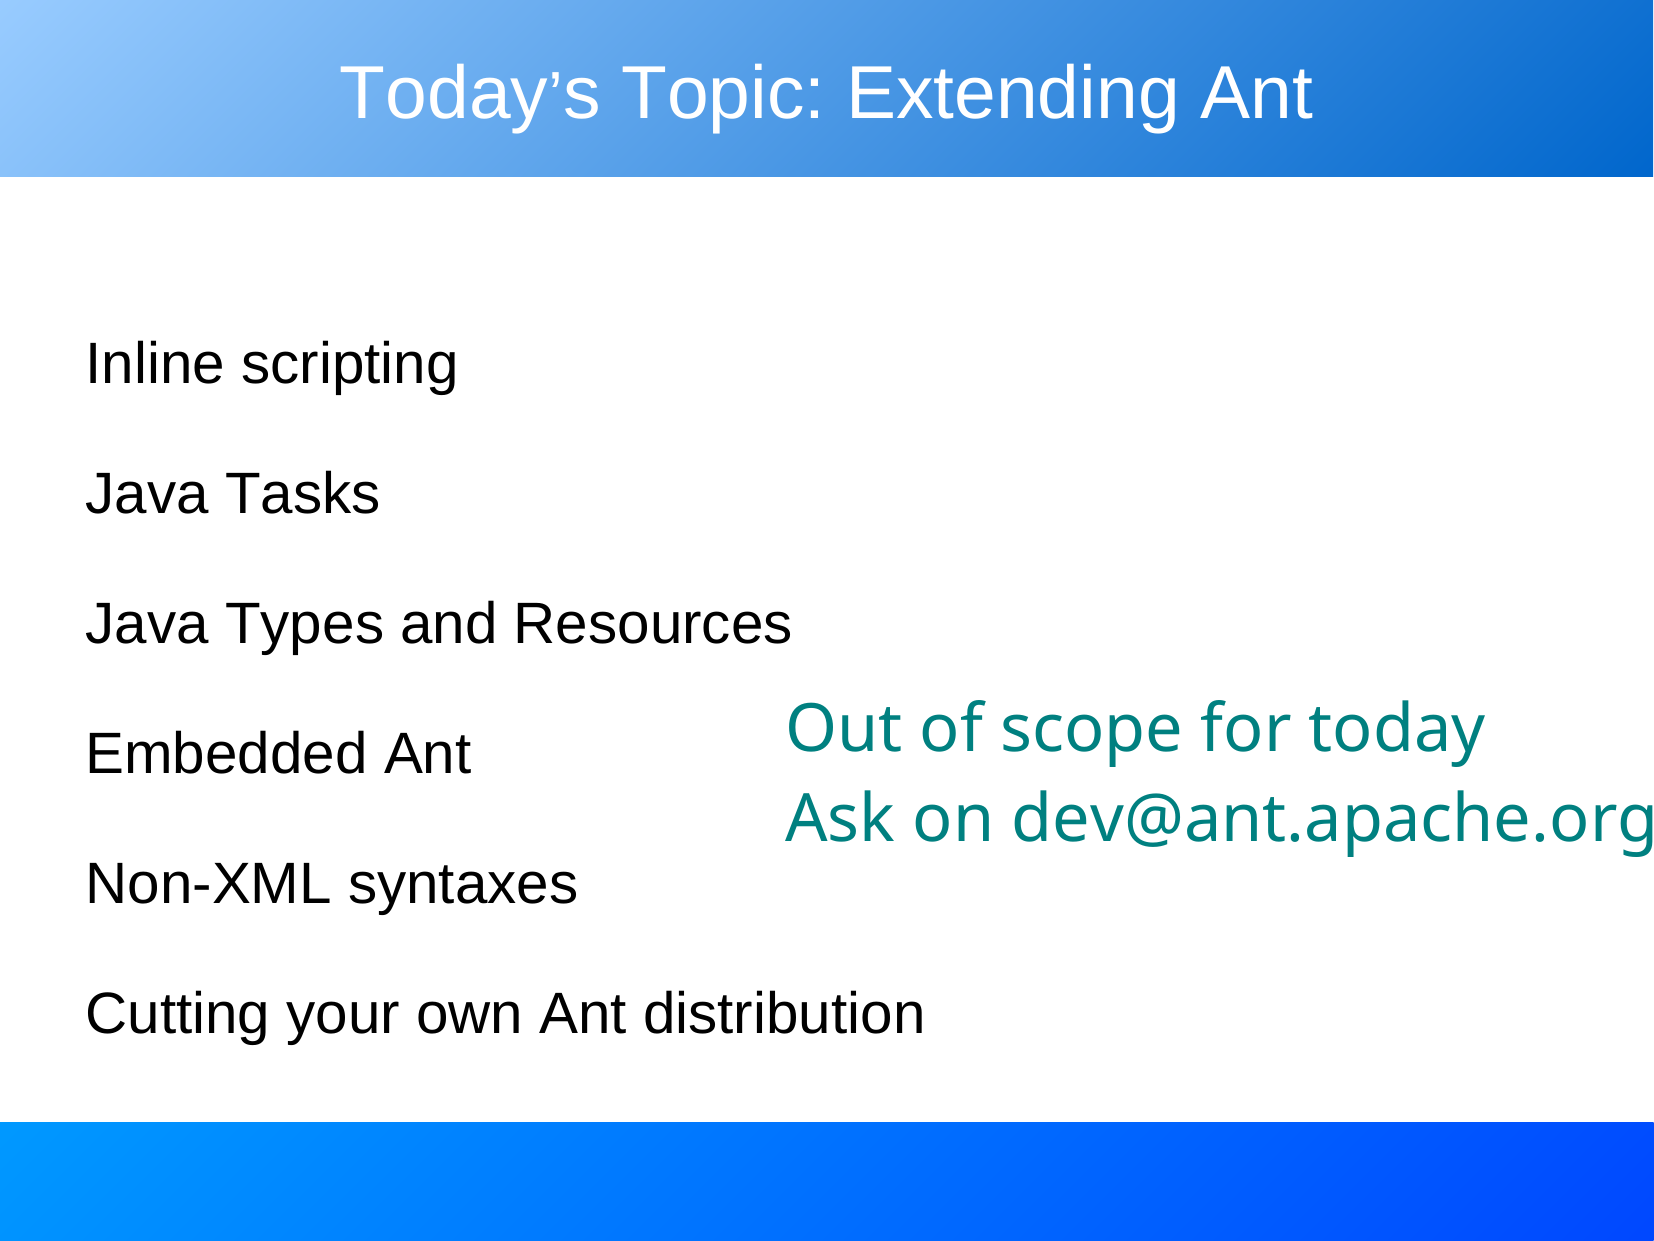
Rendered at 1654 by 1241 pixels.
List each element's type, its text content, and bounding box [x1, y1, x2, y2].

list Inline scripting Java Tasks Java Types and Resources Embedded Ant Non-XML syntaxes Cutting your own Ant distribution [60, 265, 1506, 1004]
title Today’s Topic: Extending Ant [82, 22, 1571, 163]
text_box Out of scope for today Ask on dev@ant.apache.org [770, 672, 1627, 909]
